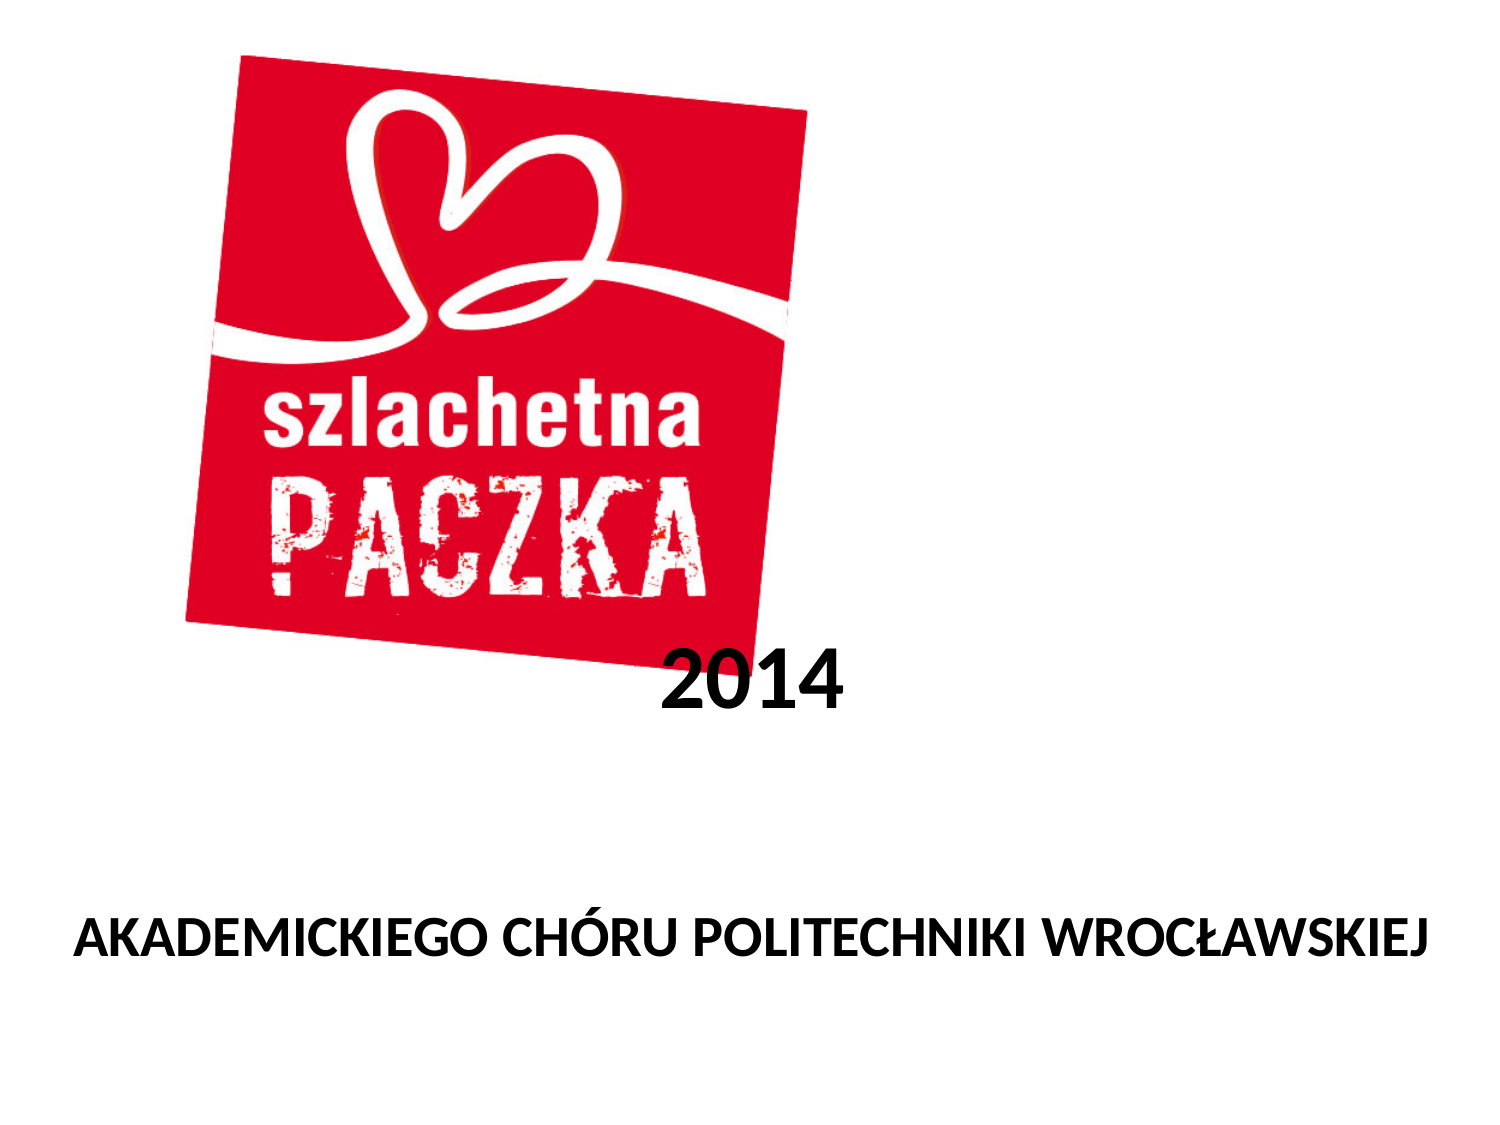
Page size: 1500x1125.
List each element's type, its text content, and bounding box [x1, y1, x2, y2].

picture [128, 46, 847, 686]
text_box 2014 [644, 609, 862, 736]
text_box AKADEMICKIEGO CHÓRU POLITECHNIKI WROCŁAWSKIEJ [58, 890, 1464, 977]
